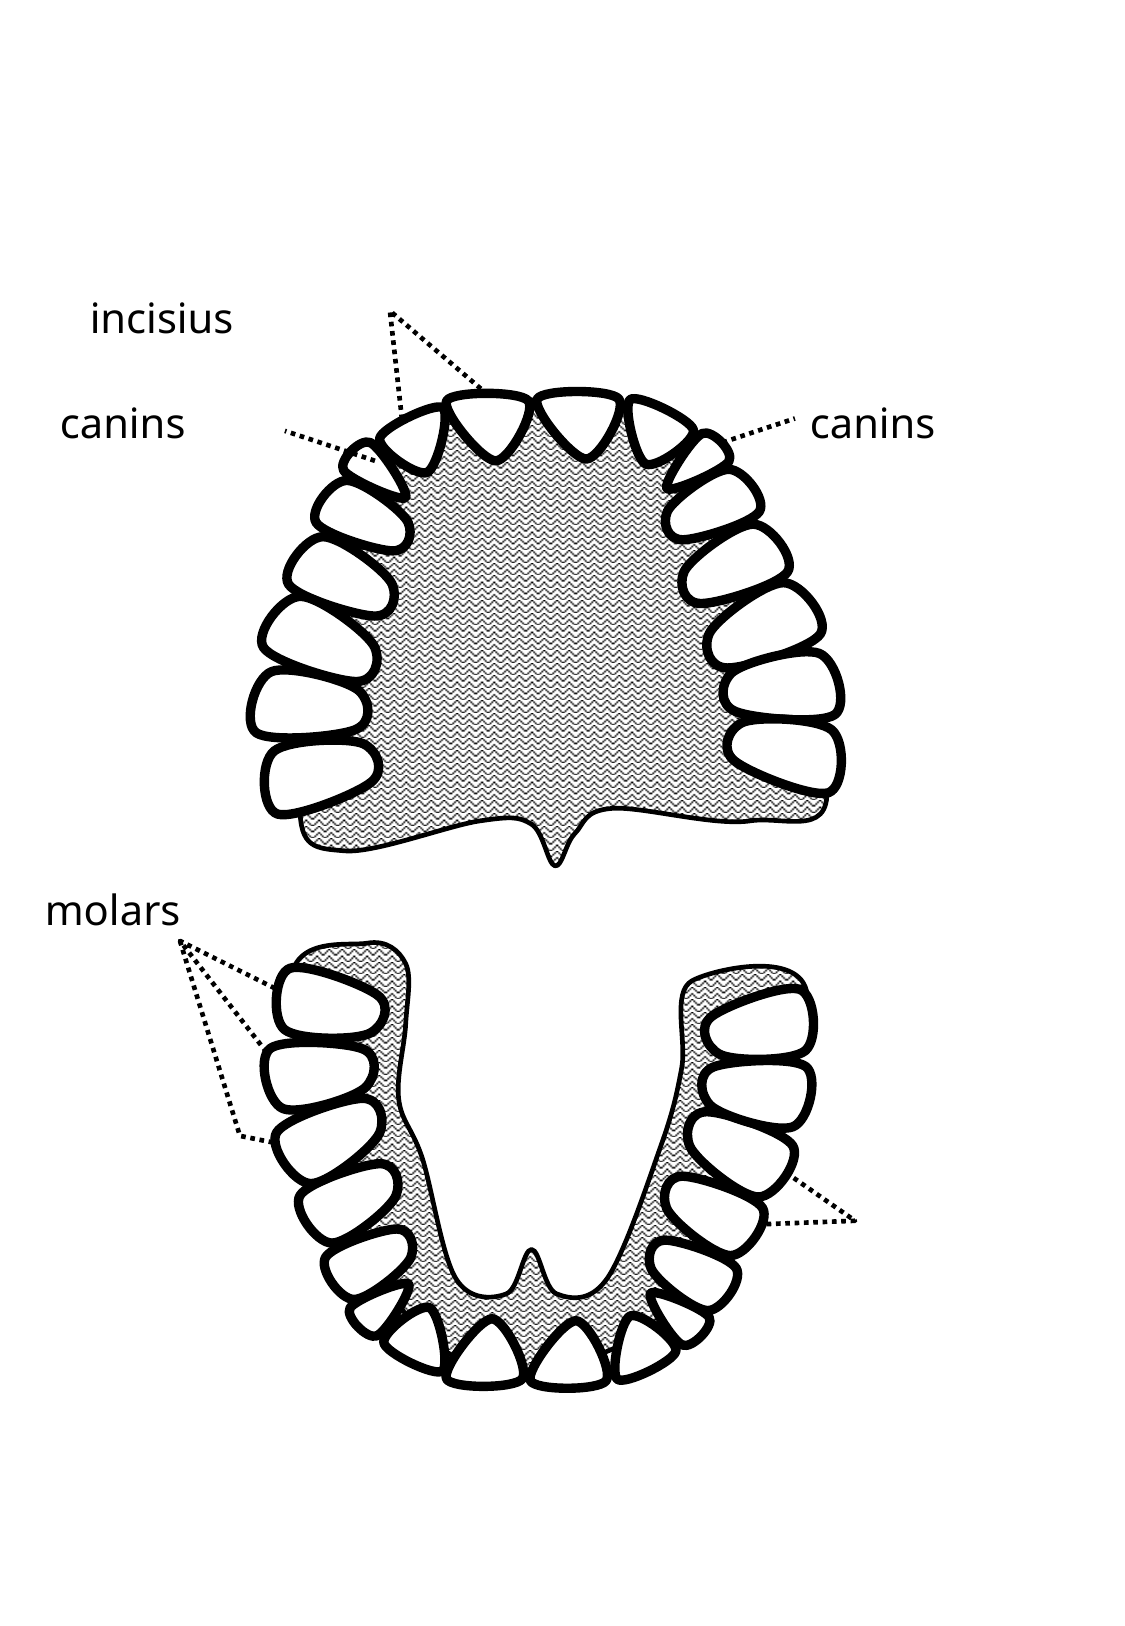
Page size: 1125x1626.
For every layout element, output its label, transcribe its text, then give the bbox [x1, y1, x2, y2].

text_box canins [44, 385, 375, 476]
text_box canins [795, 385, 1125, 476]
text_box [250, 391, 842, 866]
text_box [264, 963, 814, 1389]
text_box incisius [74, 280, 405, 371]
text_box molars [29, 872, 420, 963]
